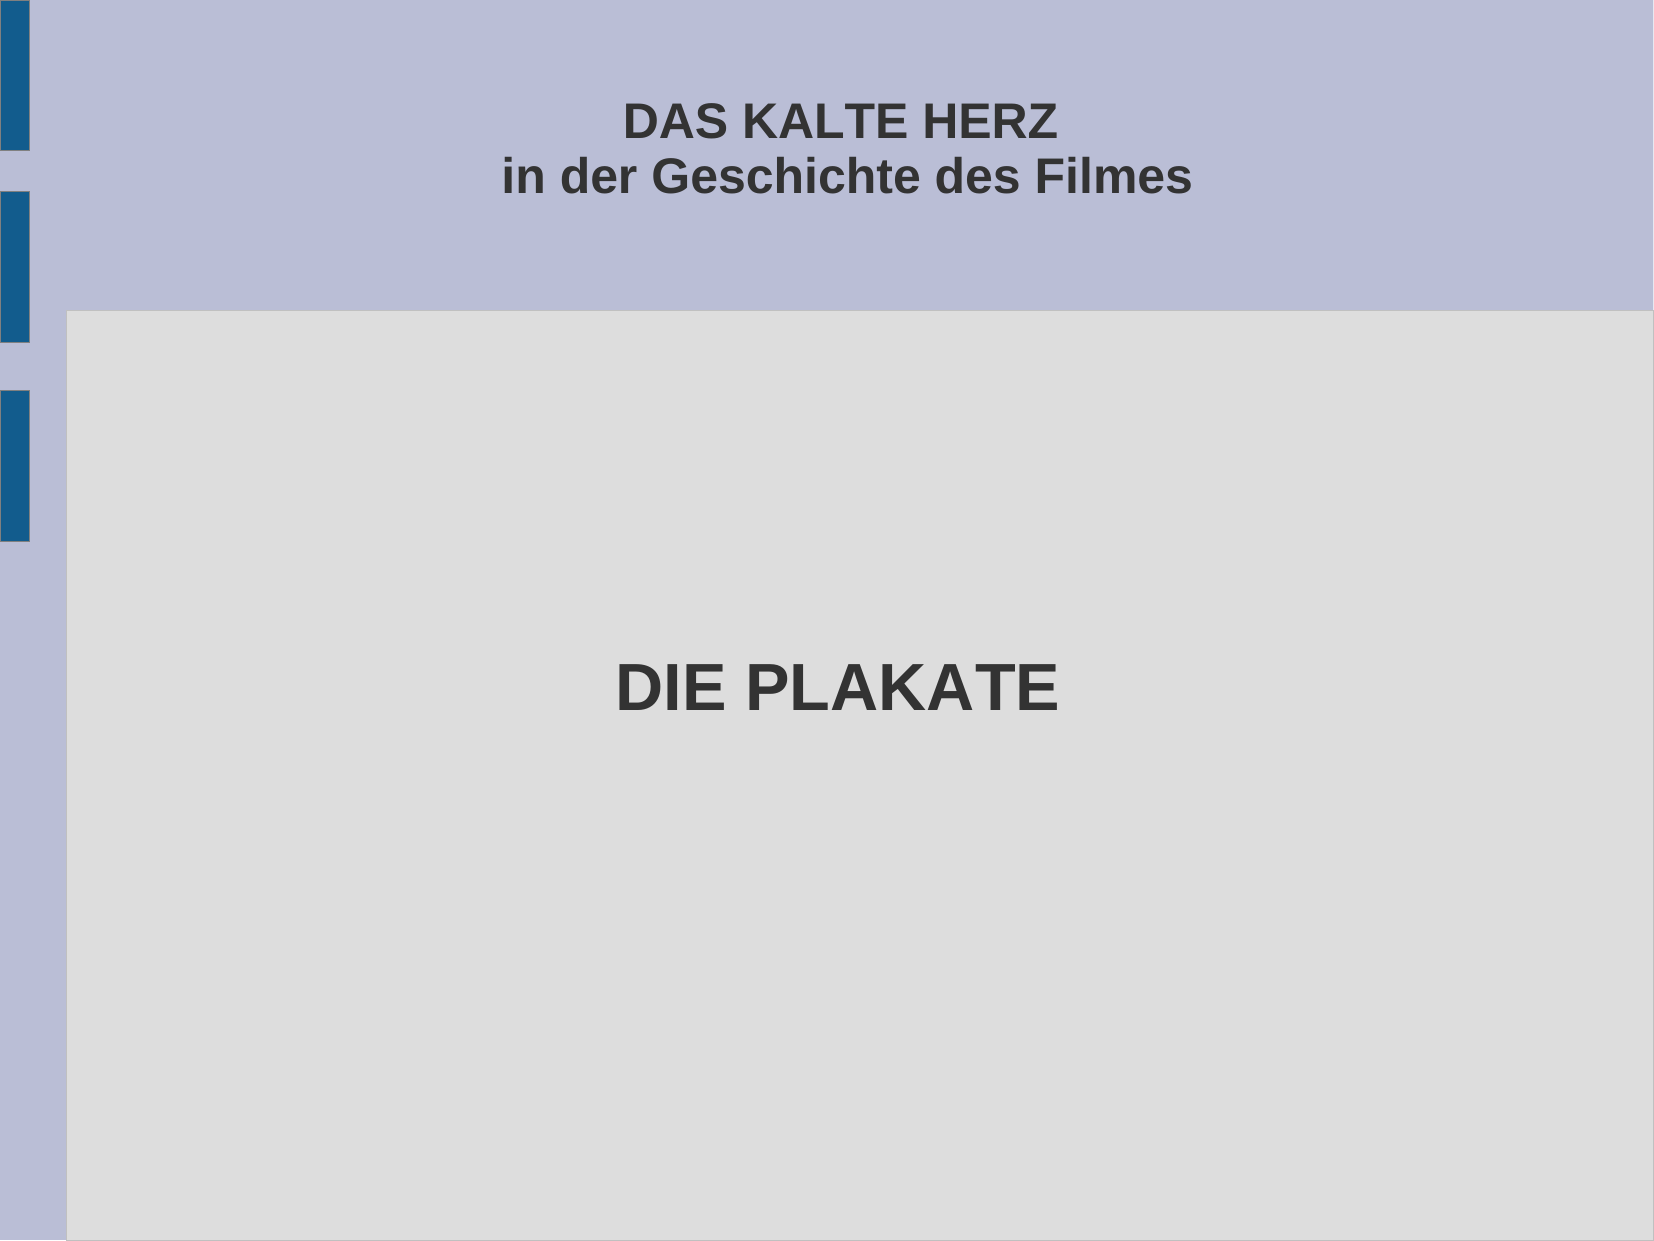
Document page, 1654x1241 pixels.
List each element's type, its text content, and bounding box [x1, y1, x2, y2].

title DAS KALTE HERZ in der Geschichte des Filmes DIE PLAKATE [103, 93, 1592, 781]
